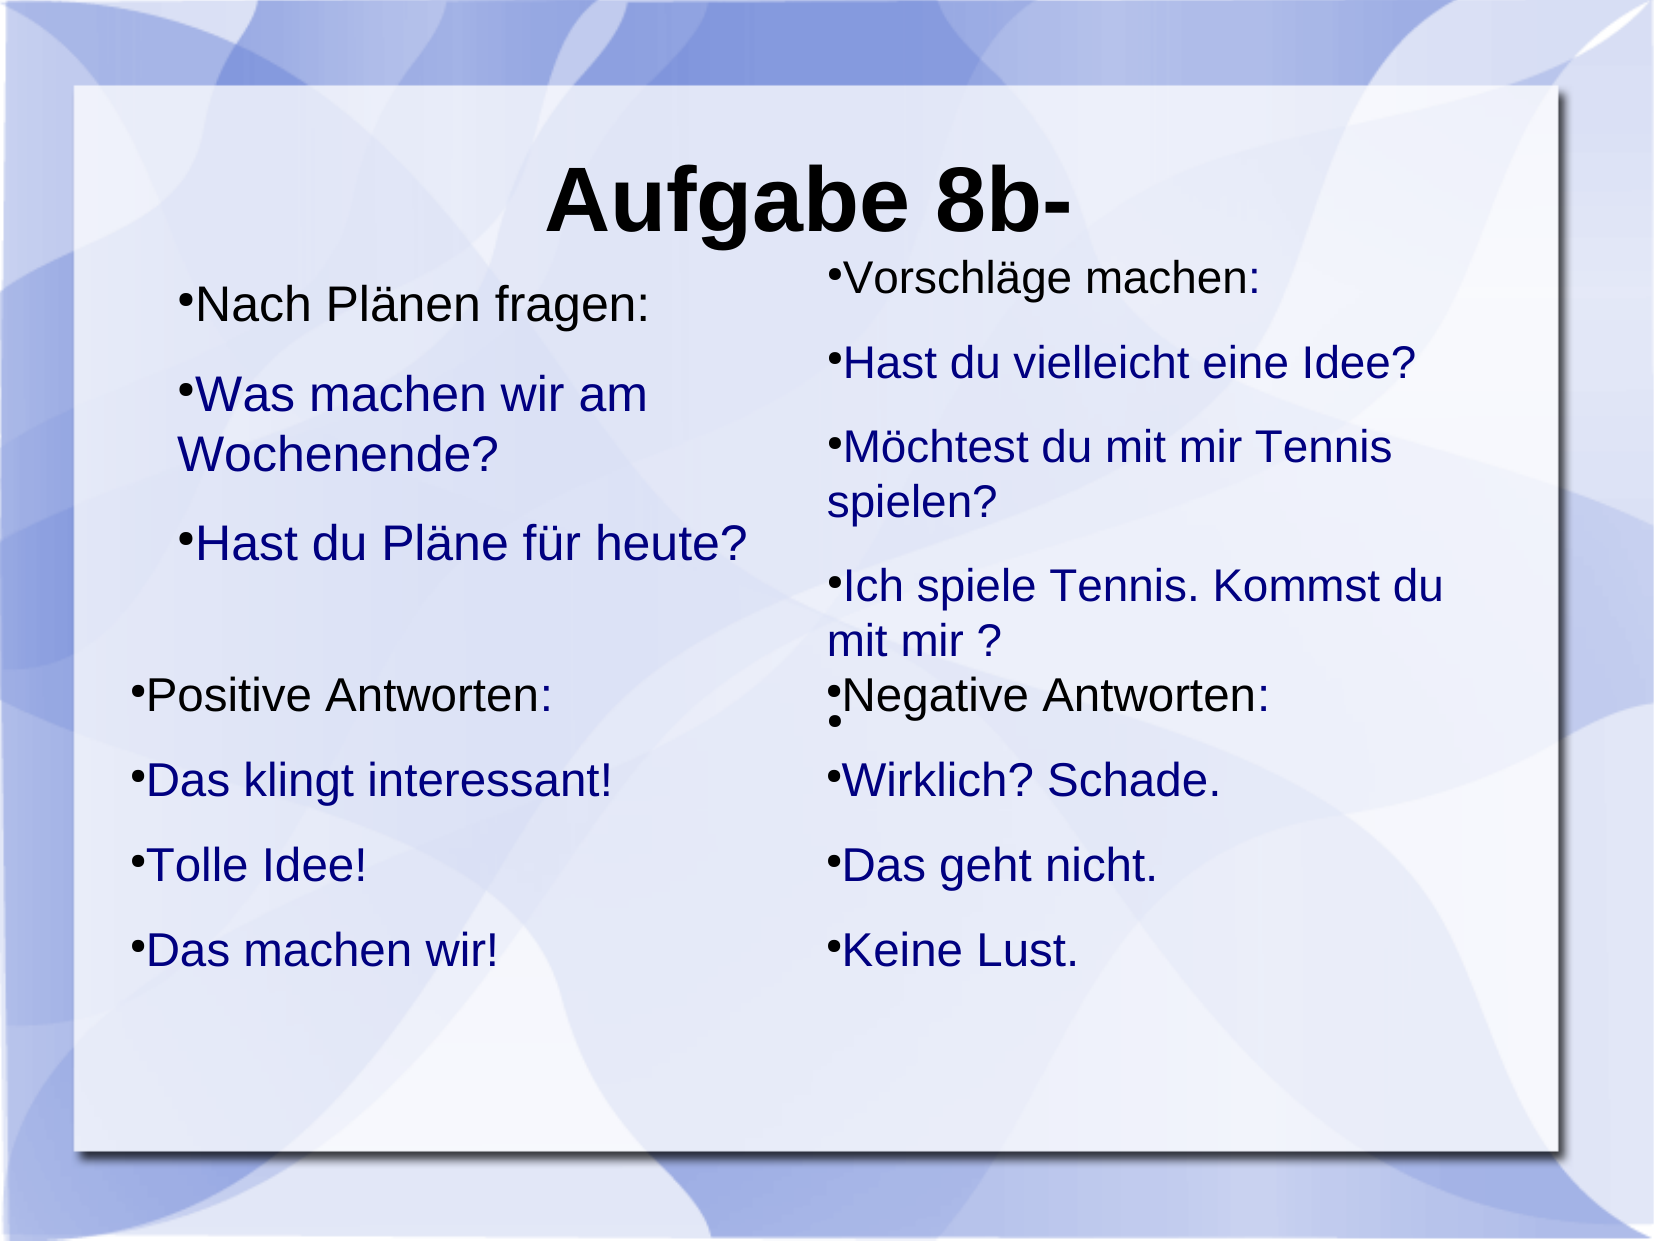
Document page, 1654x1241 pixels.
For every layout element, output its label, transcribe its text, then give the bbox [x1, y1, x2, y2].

list Positive Antworten: Das klingt interessant! Tolle Idee! Das machen wir! [129, 664, 793, 976]
list Negative Antworten: Wirklich? Schade. Das geht nicht. Keine Lust. [825, 664, 1489, 976]
list Nach Plänen fragen: Was machen wir am Wochenende? Hast du Pläne für heute? [177, 271, 805, 641]
list Vorschläge machen: Hast du vielleicht eine Idee? Möchtest du mit mir Tennis spielen? Ich spiele Tennis. Kommst du mit mir ? [826, 248, 1489, 664]
title Aufgabe 8b- [82, 90, 1536, 298]
